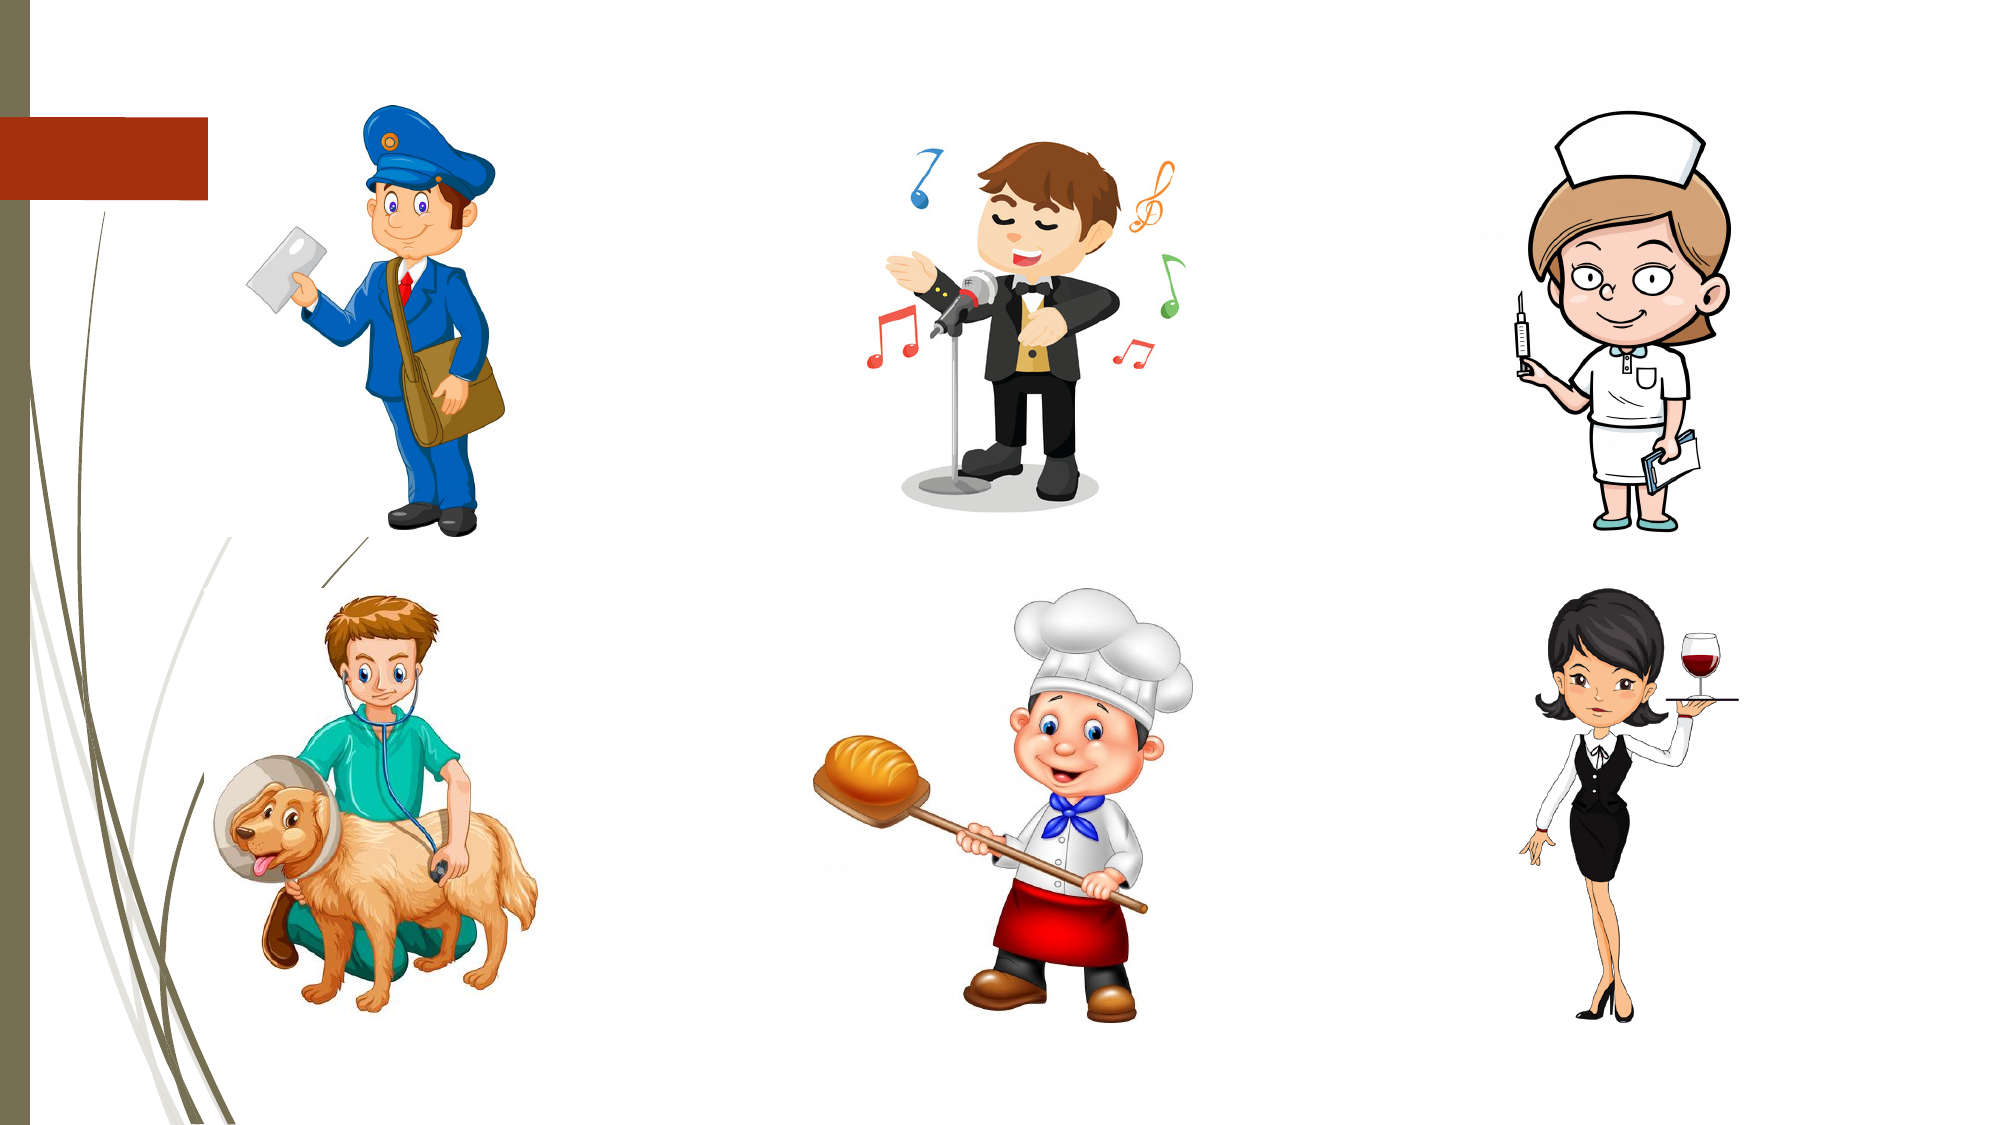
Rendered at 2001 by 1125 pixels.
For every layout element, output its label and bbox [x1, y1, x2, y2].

picture [1467, 105, 1791, 537]
picture [1519, 588, 1739, 1023]
picture [204, 588, 544, 1020]
picture [813, 588, 1193, 1023]
picture [787, 105, 1219, 537]
picture [208, 105, 541, 537]
